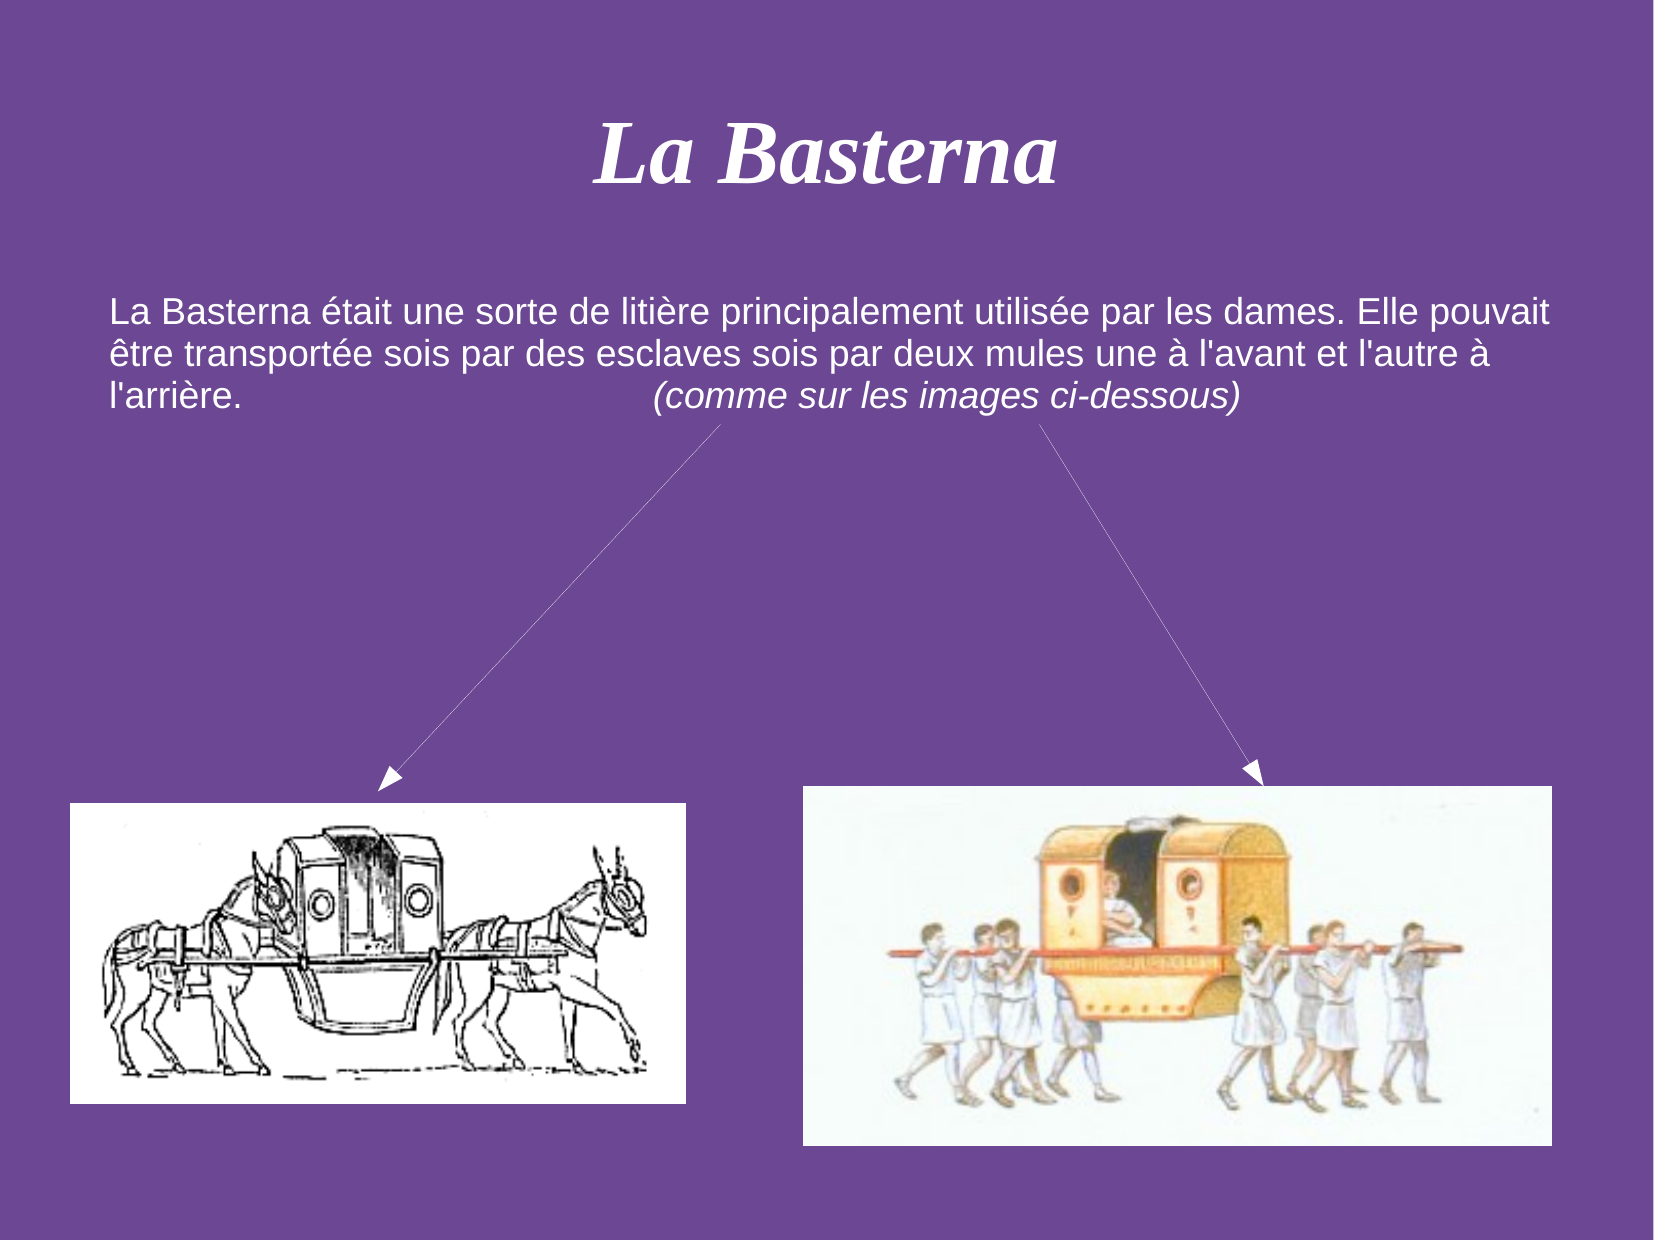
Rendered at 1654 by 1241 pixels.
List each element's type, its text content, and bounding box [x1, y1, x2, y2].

picture [803, 786, 1552, 1146]
title La Basterna [82, 49, 1571, 257]
picture [70, 803, 686, 1104]
text_box La Basterna était une sorte de litière principalement utilisée par les dames. Elle pouvait être transportée sois par des esclaves sois par deux mules une à l'avant et l'autre à l'arrière. (comme sur les images ci-dessous) [94, 283, 1595, 425]
